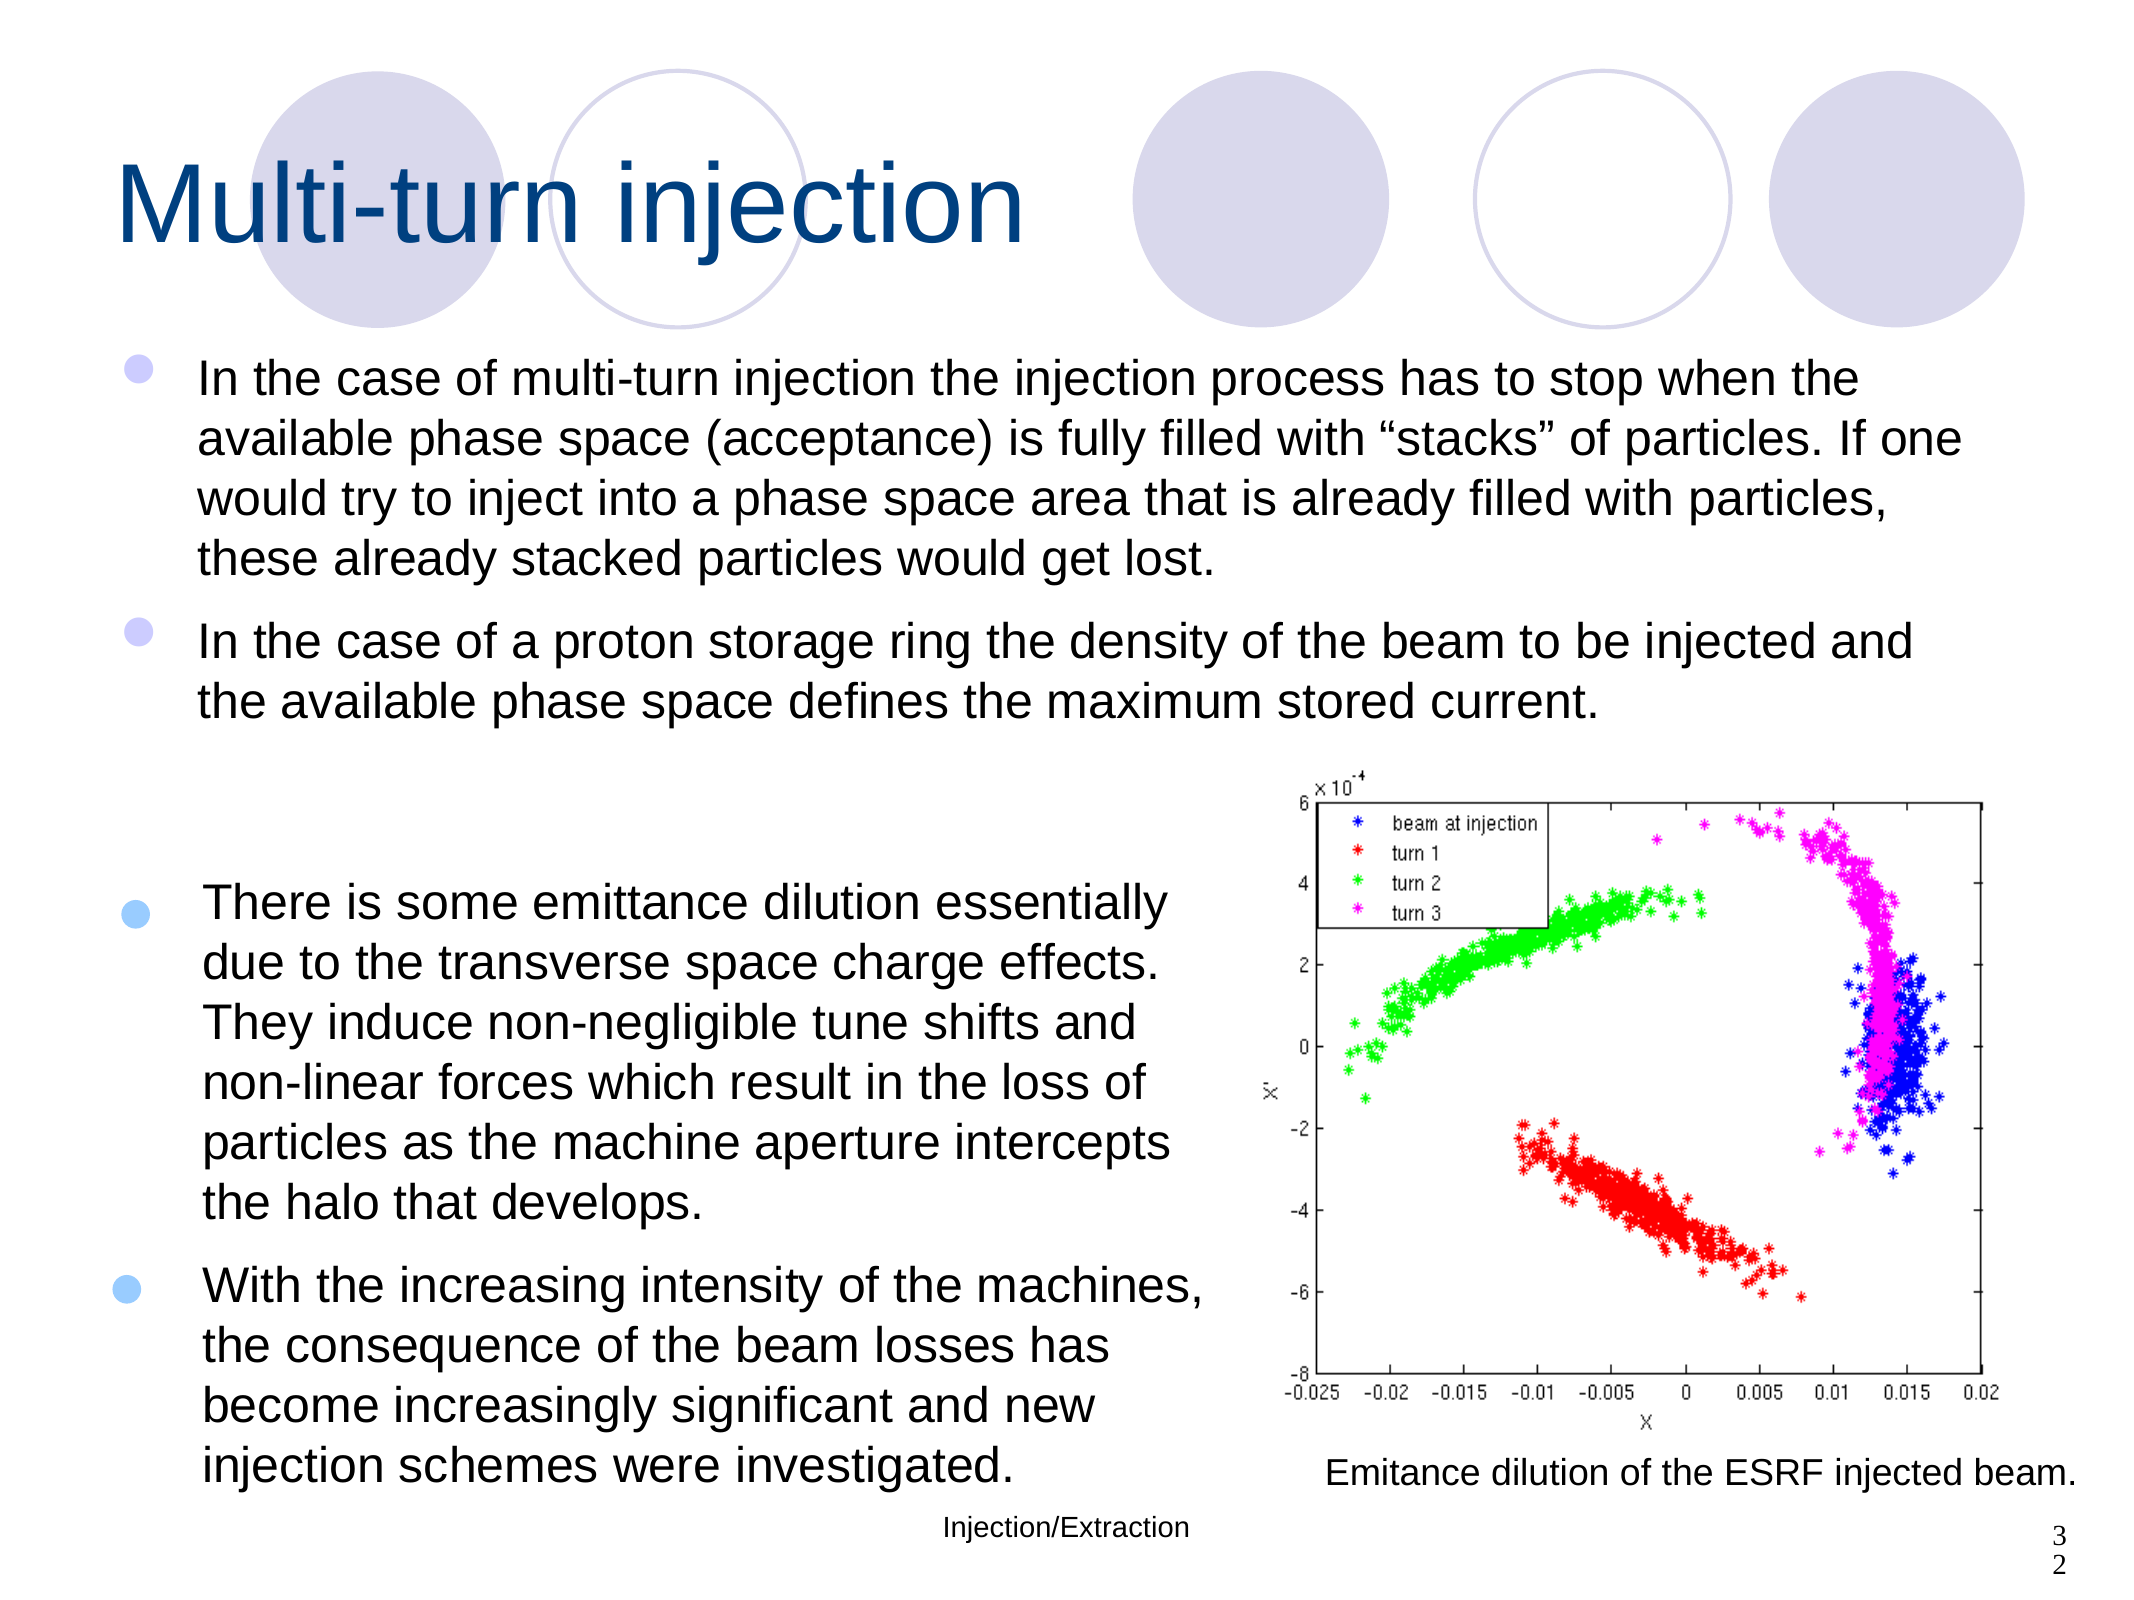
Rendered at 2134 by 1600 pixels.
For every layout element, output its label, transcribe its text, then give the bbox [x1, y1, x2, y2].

text_box Emitance dilution of the ESRF injected beam. [1310, 1440, 2101, 1501]
list In the case of multi-turn injection the injection process has to stop when the available phase space (acceptance) is fully filled with “stacks” of particles. If one would try to inject into a phase space area that is already filled with particles, these already stacked particles would get lost. In the case of a proton storage ring the density of the beam to be injected and the available phase space defines the maximum stored current. [104, 337, 2026, 820]
picture [1204, 749, 2063, 1450]
text_box [121, 899, 151, 929]
text_box [112, 1274, 142, 1304]
text_box There is some emittance dilution essentially due to the transverse space charge effects. They induce non-negligible tune shifts and non-linear forces which result in the loss of particles as the machine aperture intercepts the halo that develops. With the increasing intensity of the machines, the consequence of the beam losses has become increasingly significant and new injection schemes were investigated. [187, 862, 1238, 1501]
title Multi-turn injection [106, 21, 2028, 374]
